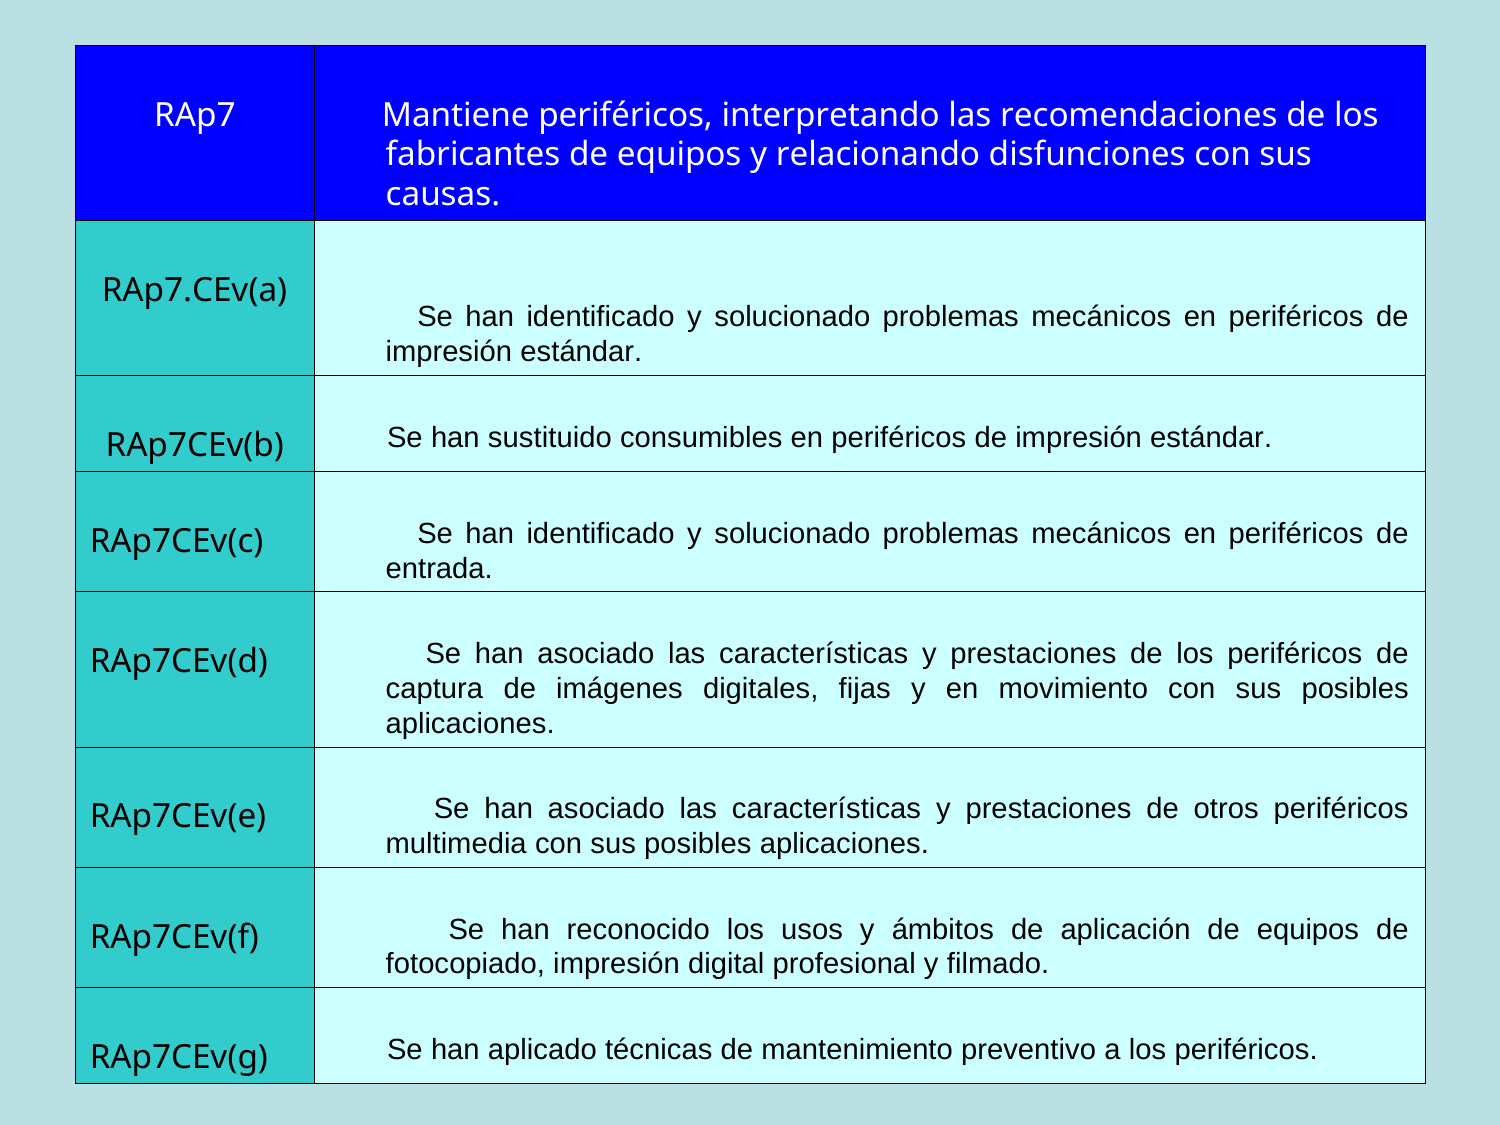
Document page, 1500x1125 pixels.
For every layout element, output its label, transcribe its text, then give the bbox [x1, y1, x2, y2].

table_cell RAp7.CEv(a) [76, 221, 314, 375]
table_cell Se han aplicado técnicas de mantenimiento preventivo a los periféricos. [315, 988, 1425, 1083]
table_header RAp7 [76, 46, 314, 220]
table_cell RAp7CEv(e) [76, 748, 314, 867]
table_cell RAp7CEv(d) [76, 592, 314, 747]
table_header Mantiene periféricos, interpretando las recomendaciones de los fabricantes de equipos y relacionando disfunciones con sus causas. [315, 46, 1425, 220]
table_cell RAp7CEv(f) [76, 868, 314, 987]
table_cell Se han sustituido consumibles en periféricos de impresión estándar. [315, 376, 1425, 471]
table_cell RAp7CEv(c) [76, 472, 314, 591]
table_cell RAp7CEv(g) [76, 988, 314, 1083]
table_cell Se han asociado las características y prestaciones de otros periféricos multimedia con sus posibles aplicaciones. [315, 748, 1425, 867]
table_cell RAp7CEv(b) [76, 376, 314, 471]
table_cell Se han reconocido los usos y ámbitos de aplicación de equipos de fotocopiado, impresión digital profesional y filmado. [315, 868, 1425, 987]
table_cell Se han identificado y solucionado problemas mecánicos en periféricos de impresión estándar. [315, 221, 1425, 375]
table_cell Se han asociado las características y prestaciones de los periféricos de captura de imágenes digitales, fijas y en movimiento con sus posibles aplicaciones. [315, 592, 1425, 747]
table_cell Se han identificado y solucionado problemas mecánicos en periféricos de entrada. [315, 472, 1425, 591]
